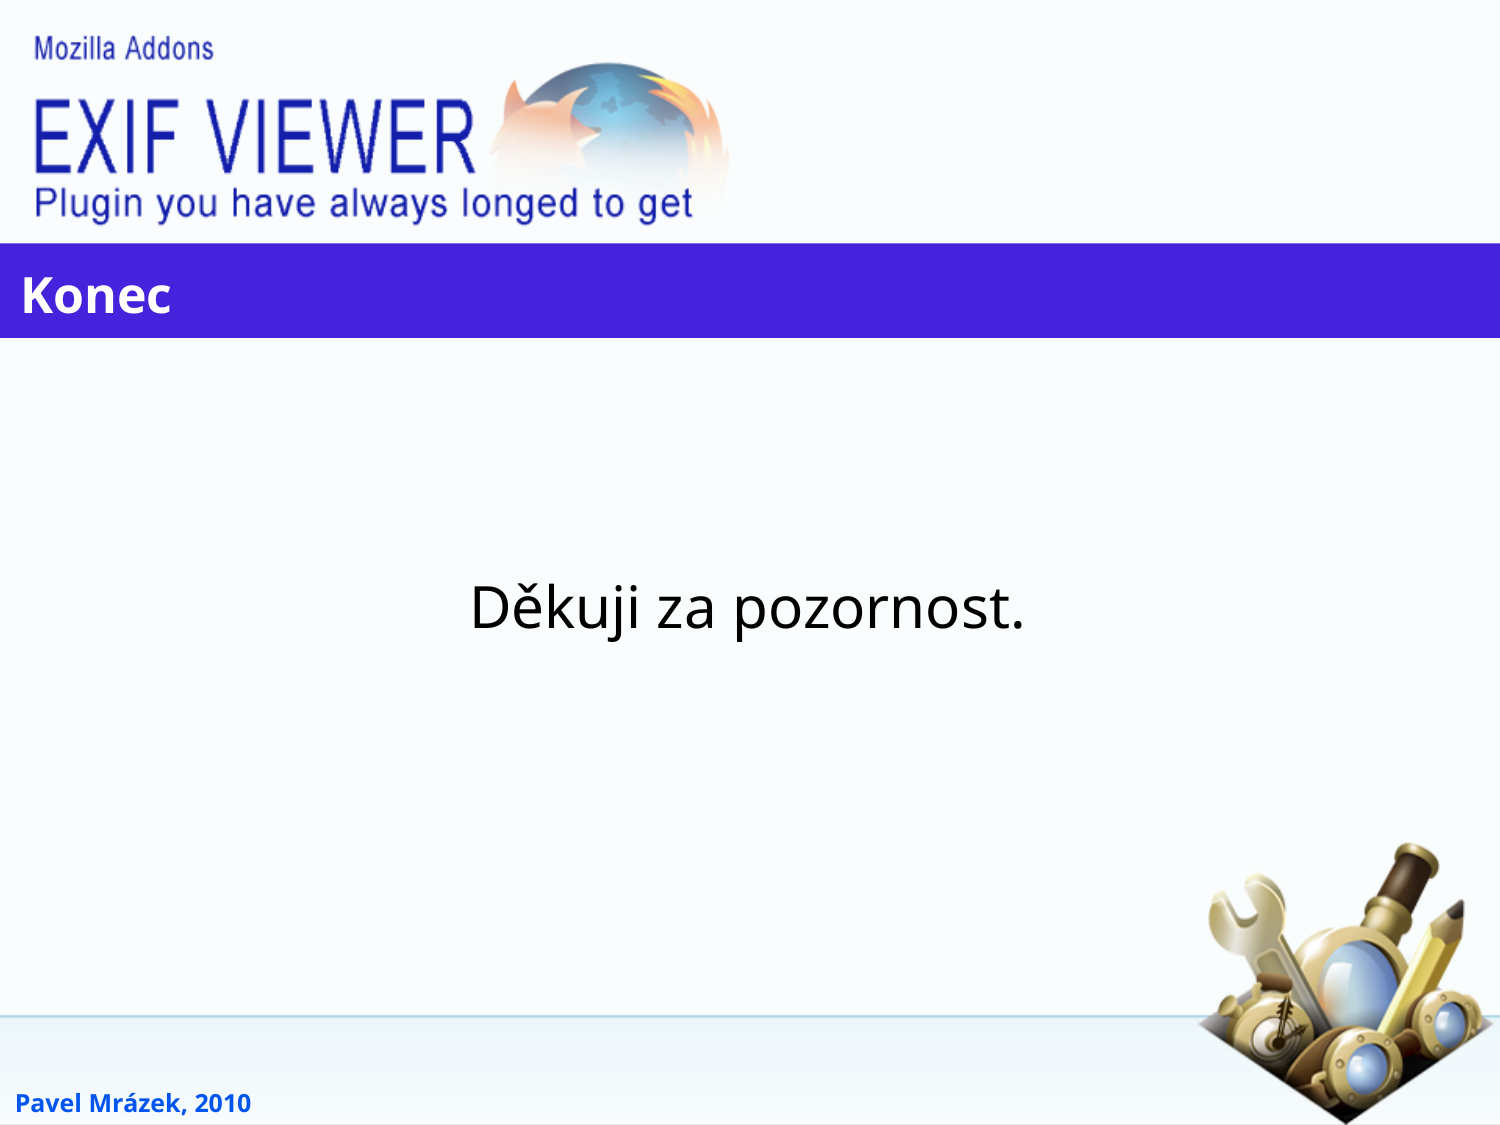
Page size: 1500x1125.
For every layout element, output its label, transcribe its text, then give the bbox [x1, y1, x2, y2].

picture [29, 30, 739, 231]
text_box Pavel Mrázek, 2010 [0, 1079, 414, 1125]
picture [0, 832, 1500, 1125]
text_box Konec [5, 255, 266, 331]
text_box [0, 243, 1500, 338]
text_box Děkuji za pozornost. [454, 562, 1152, 648]
